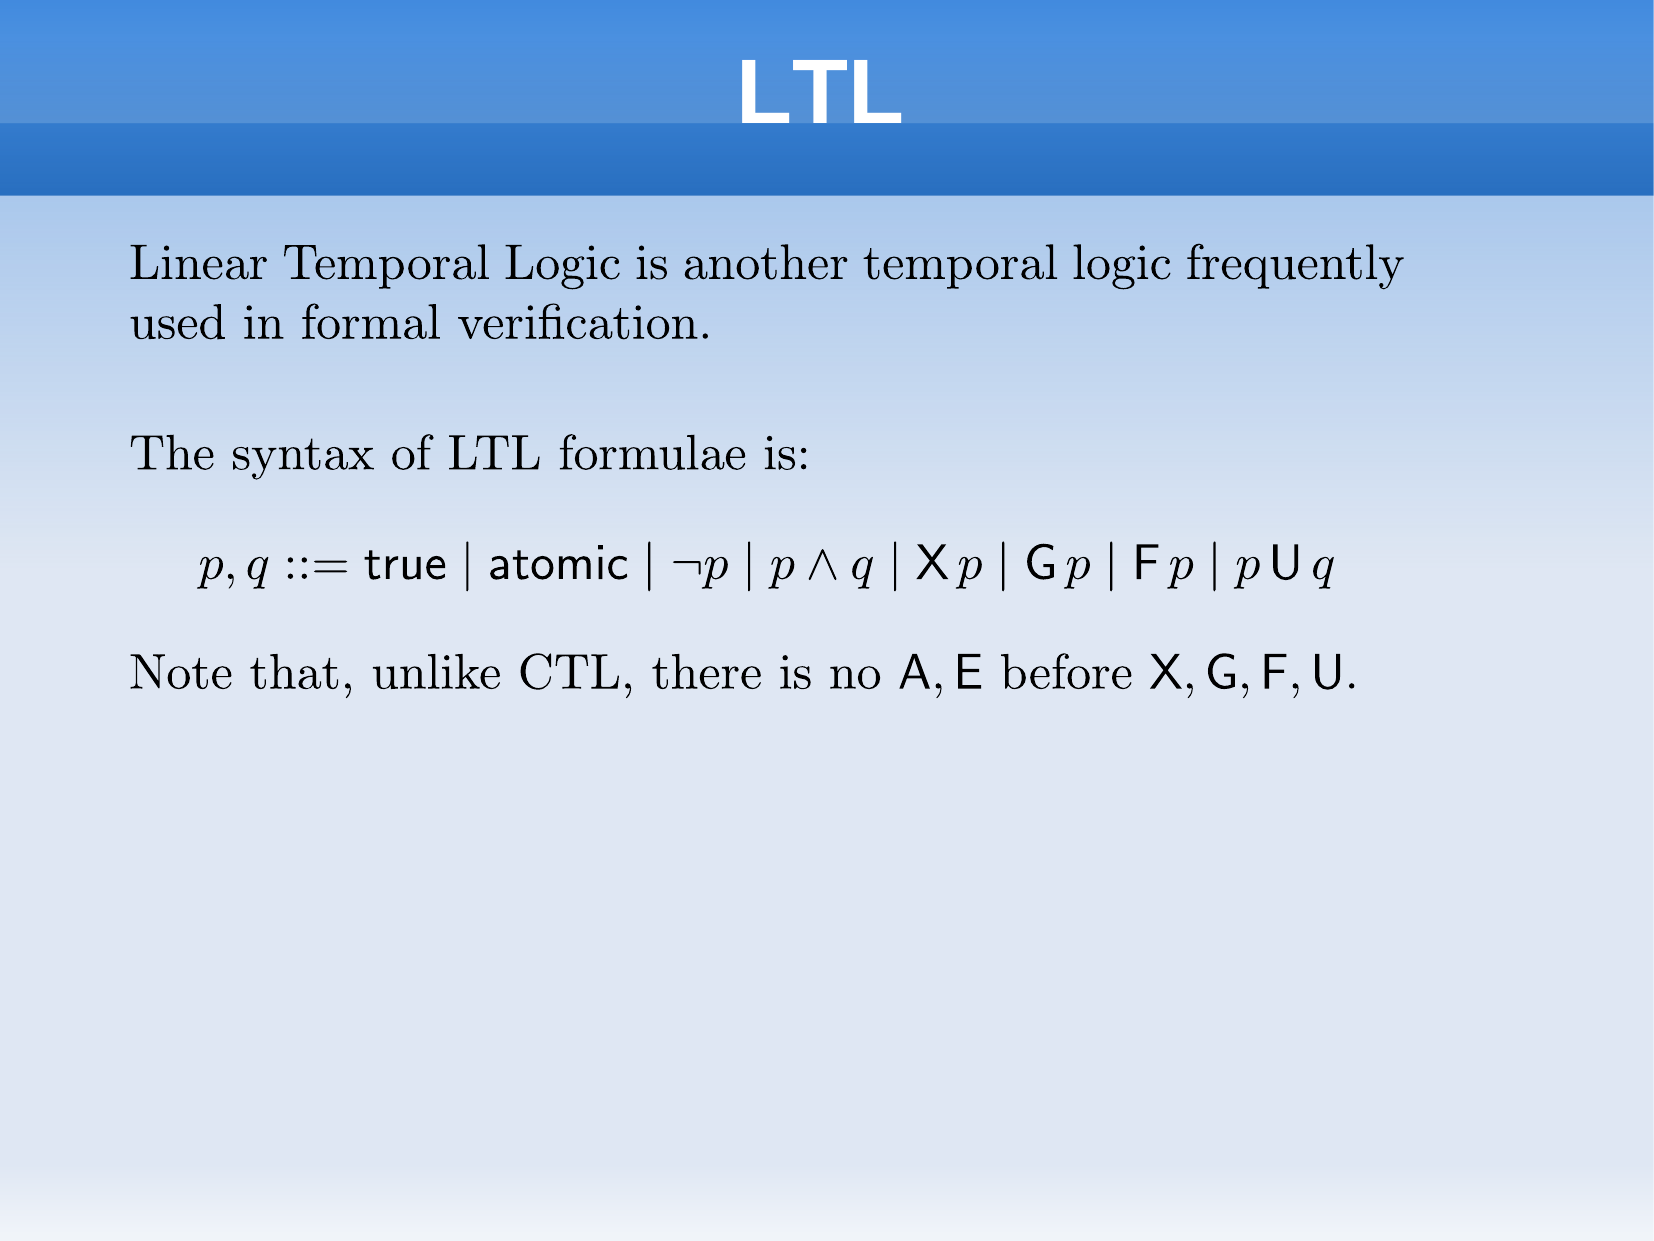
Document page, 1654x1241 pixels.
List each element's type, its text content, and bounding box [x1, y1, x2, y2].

title LTL [76, 0, 1565, 188]
picture [0, 0, 1654, 1241]
text_box [128, 243, 1406, 699]
